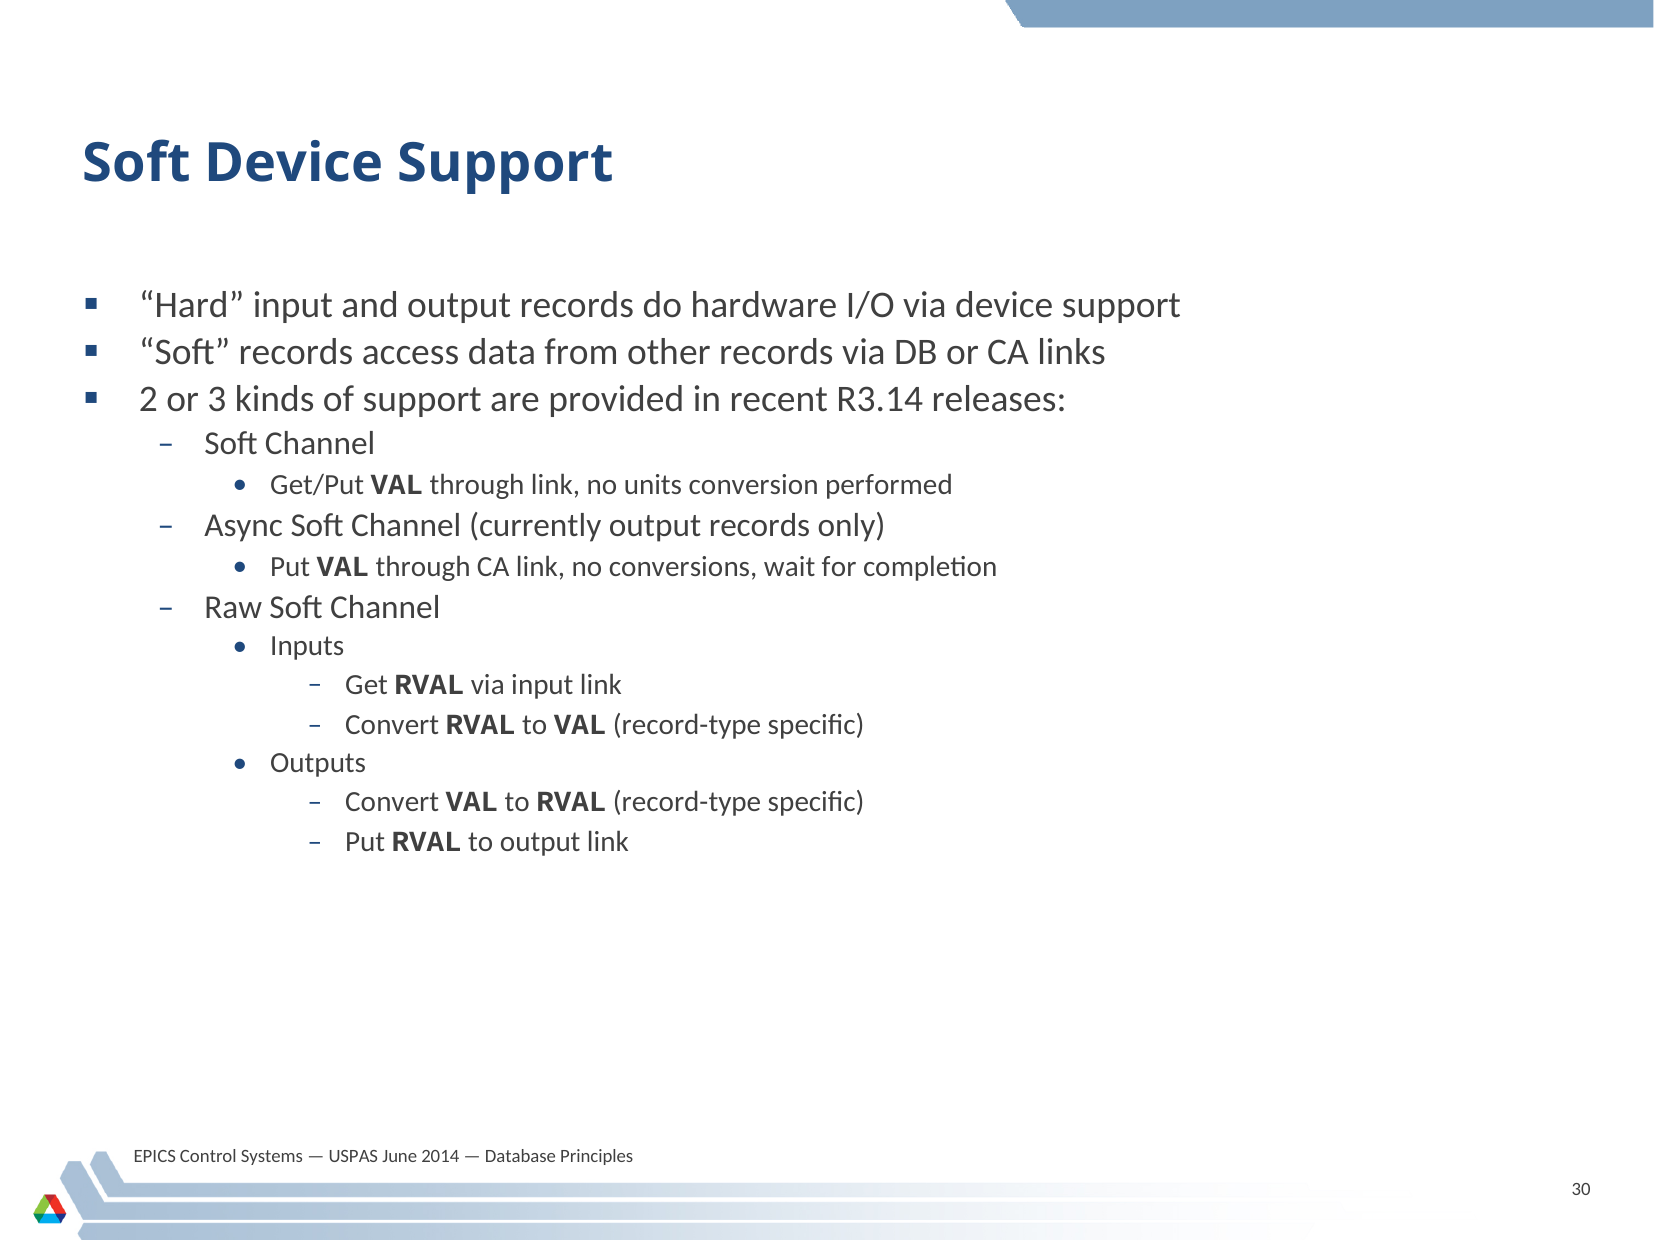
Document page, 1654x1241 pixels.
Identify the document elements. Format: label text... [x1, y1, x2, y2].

title Soft Device Support [82, 128, 1571, 192]
picture [0, 1143, 1654, 1240]
picture [0, 0, 1654, 29]
list “Hard” input and output records do hardware I/O via device support “Soft” records access data from other records via DB or CA links 2 or 3 kinds of support are provided in recent R3.14 releases: Soft Channel Get/Put VAL through link, no units conversion performed Async Soft Channel (currently output records only) Put VAL through CA link, no conversions, wait for completion Raw Soft Channel Inputs Get RVAL via input link Convert RVAL to VAL (record-type specific) Outputs Convert VAL to RVAL (record-type specific) Put RVAL to output link [82, 289, 1571, 1108]
